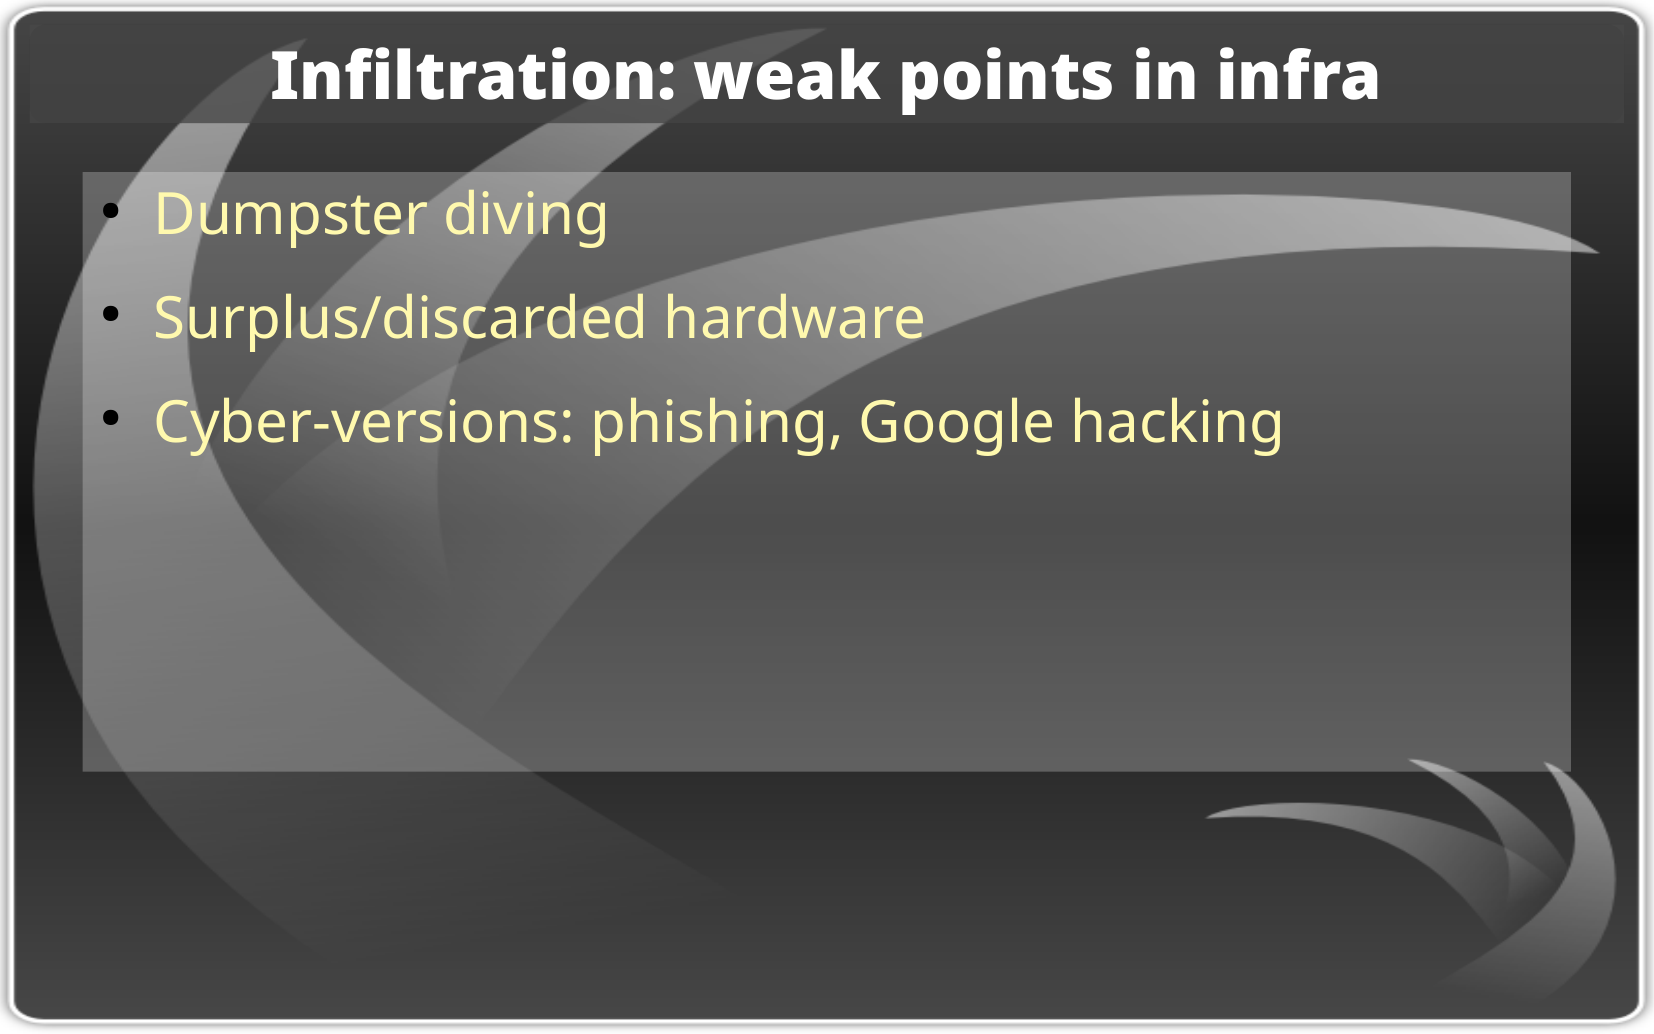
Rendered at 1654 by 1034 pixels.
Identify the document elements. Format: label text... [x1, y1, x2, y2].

title Infiltration: weak points in infra [29, 24, 1625, 124]
list Dumpster diving Surplus/discarded hardware Cyber-versions: phishing, Google hacking [82, 172, 1571, 772]
picture [0, 0, 1654, 1034]
